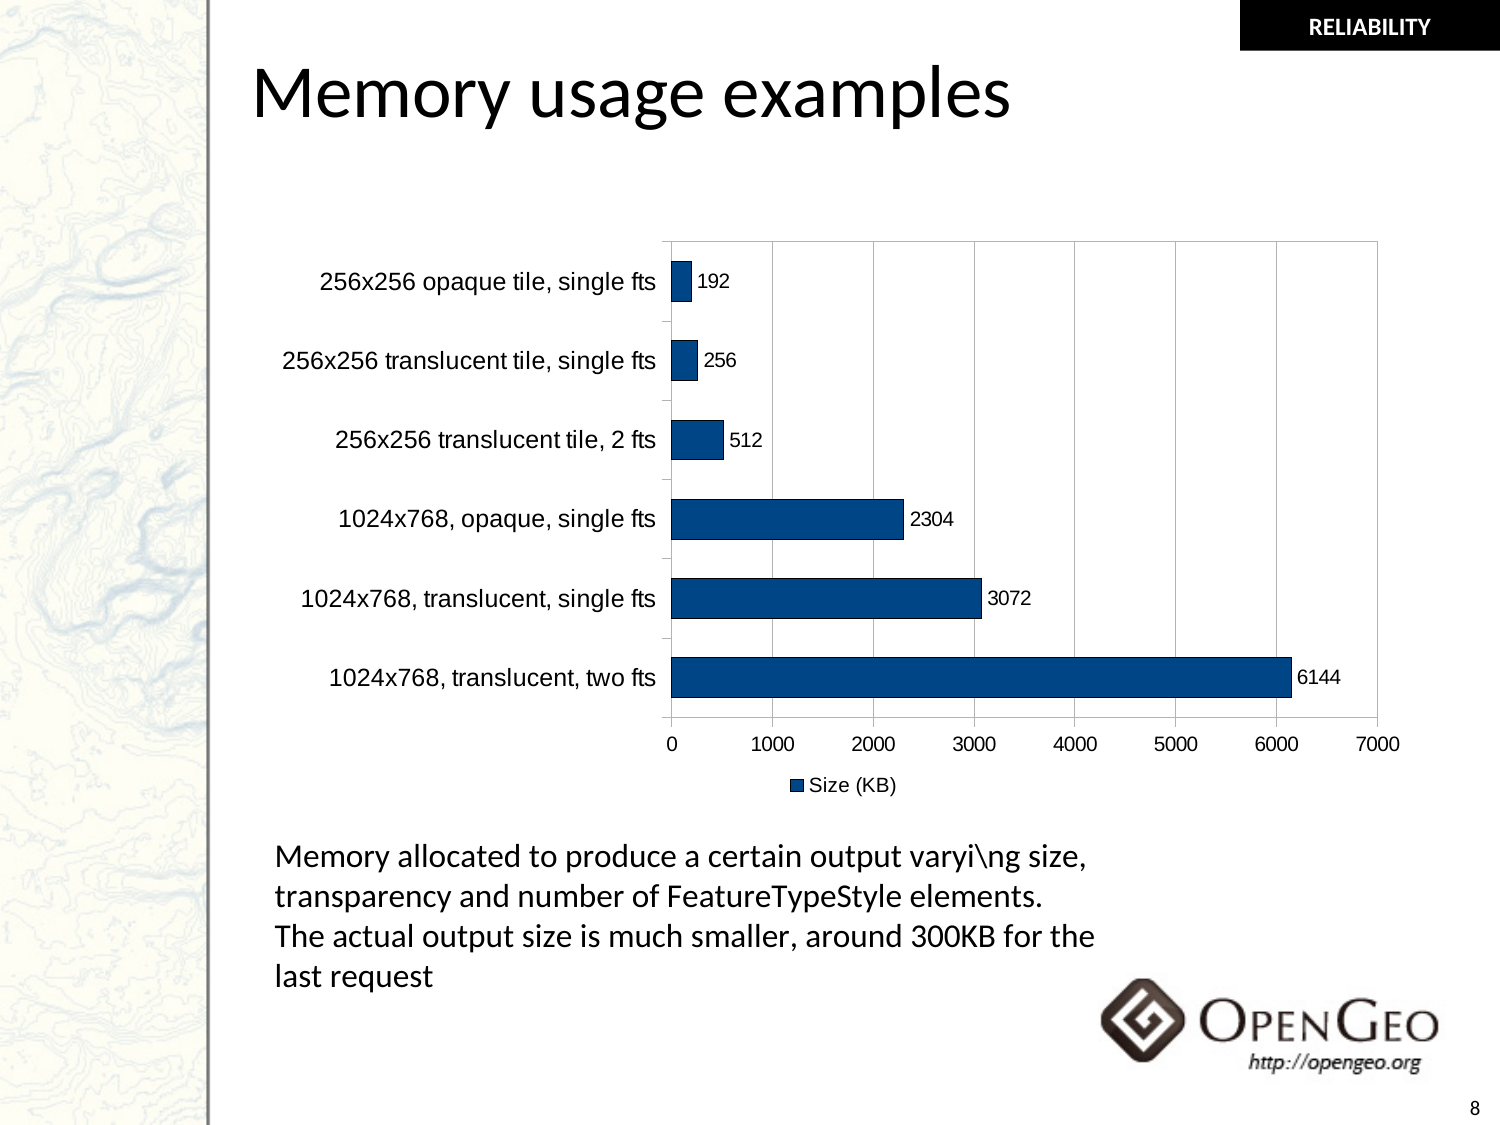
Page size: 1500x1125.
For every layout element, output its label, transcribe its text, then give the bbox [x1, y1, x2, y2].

picture [0, 0, 1500, 1125]
text_box RELIABILITY [1240, 0, 1500, 51]
title Memory usage examples [236, 20, 1426, 178]
text_box Memory allocated to produce a certain output varyi\ng size, transparency and number of FeatureTypeStyle elements. The actual output size is much smaller, around 300KB for the last request [259, 826, 1112, 1047]
chart [258, 230, 1447, 821]
